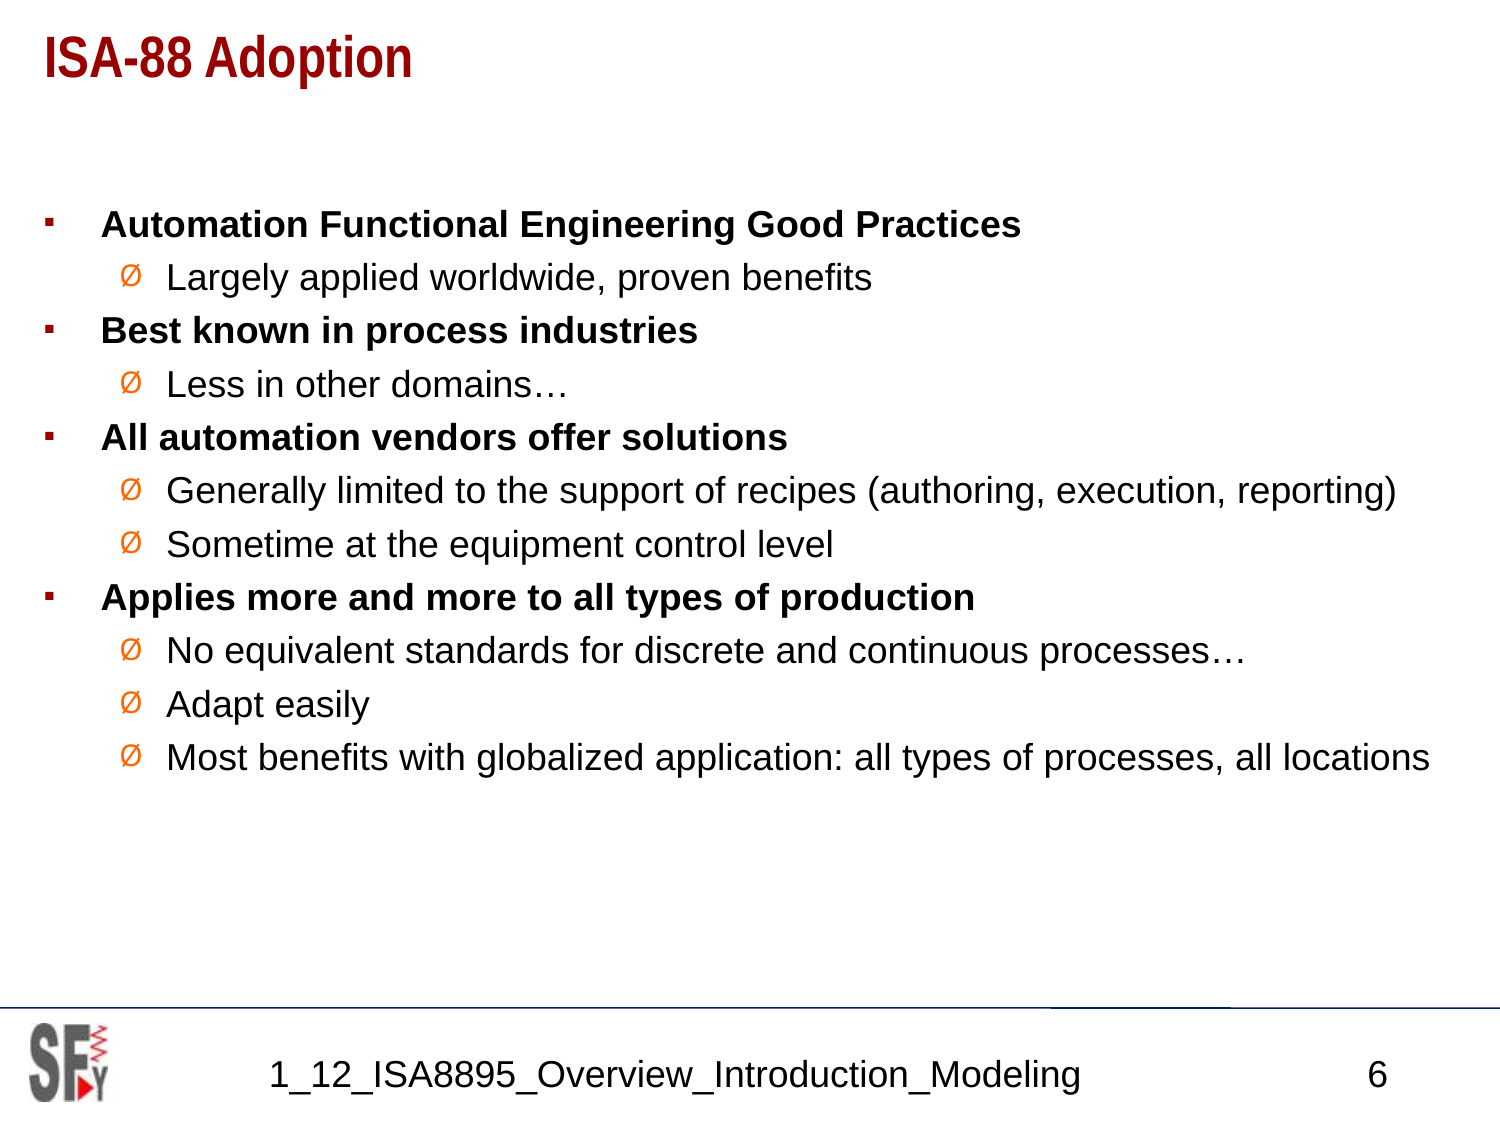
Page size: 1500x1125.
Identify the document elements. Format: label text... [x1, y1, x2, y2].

footer 1_12_ISA8895_Overview_Introduction_Modeling [253, 1034, 1336, 1103]
list Automation Functional Engineering Good Practices Largely applied worldwide, proven benefits Best known in process industries Less in other domains… All automation vendors offer solutions Generally limited to the support of recipes (authoring, execution, reporting) Sometime at the equipment control level Applies more and more to all types of production No equivalent standards for discrete and continuous processes… Adapt easily Most benefits with globalized application: all types of processes, all locations [29, 184, 1471, 988]
slide_number <numéro> [1352, 1034, 1490, 1103]
title ISA-88 Adoption [29, 12, 1471, 138]
picture [29, 1023, 108, 1102]
